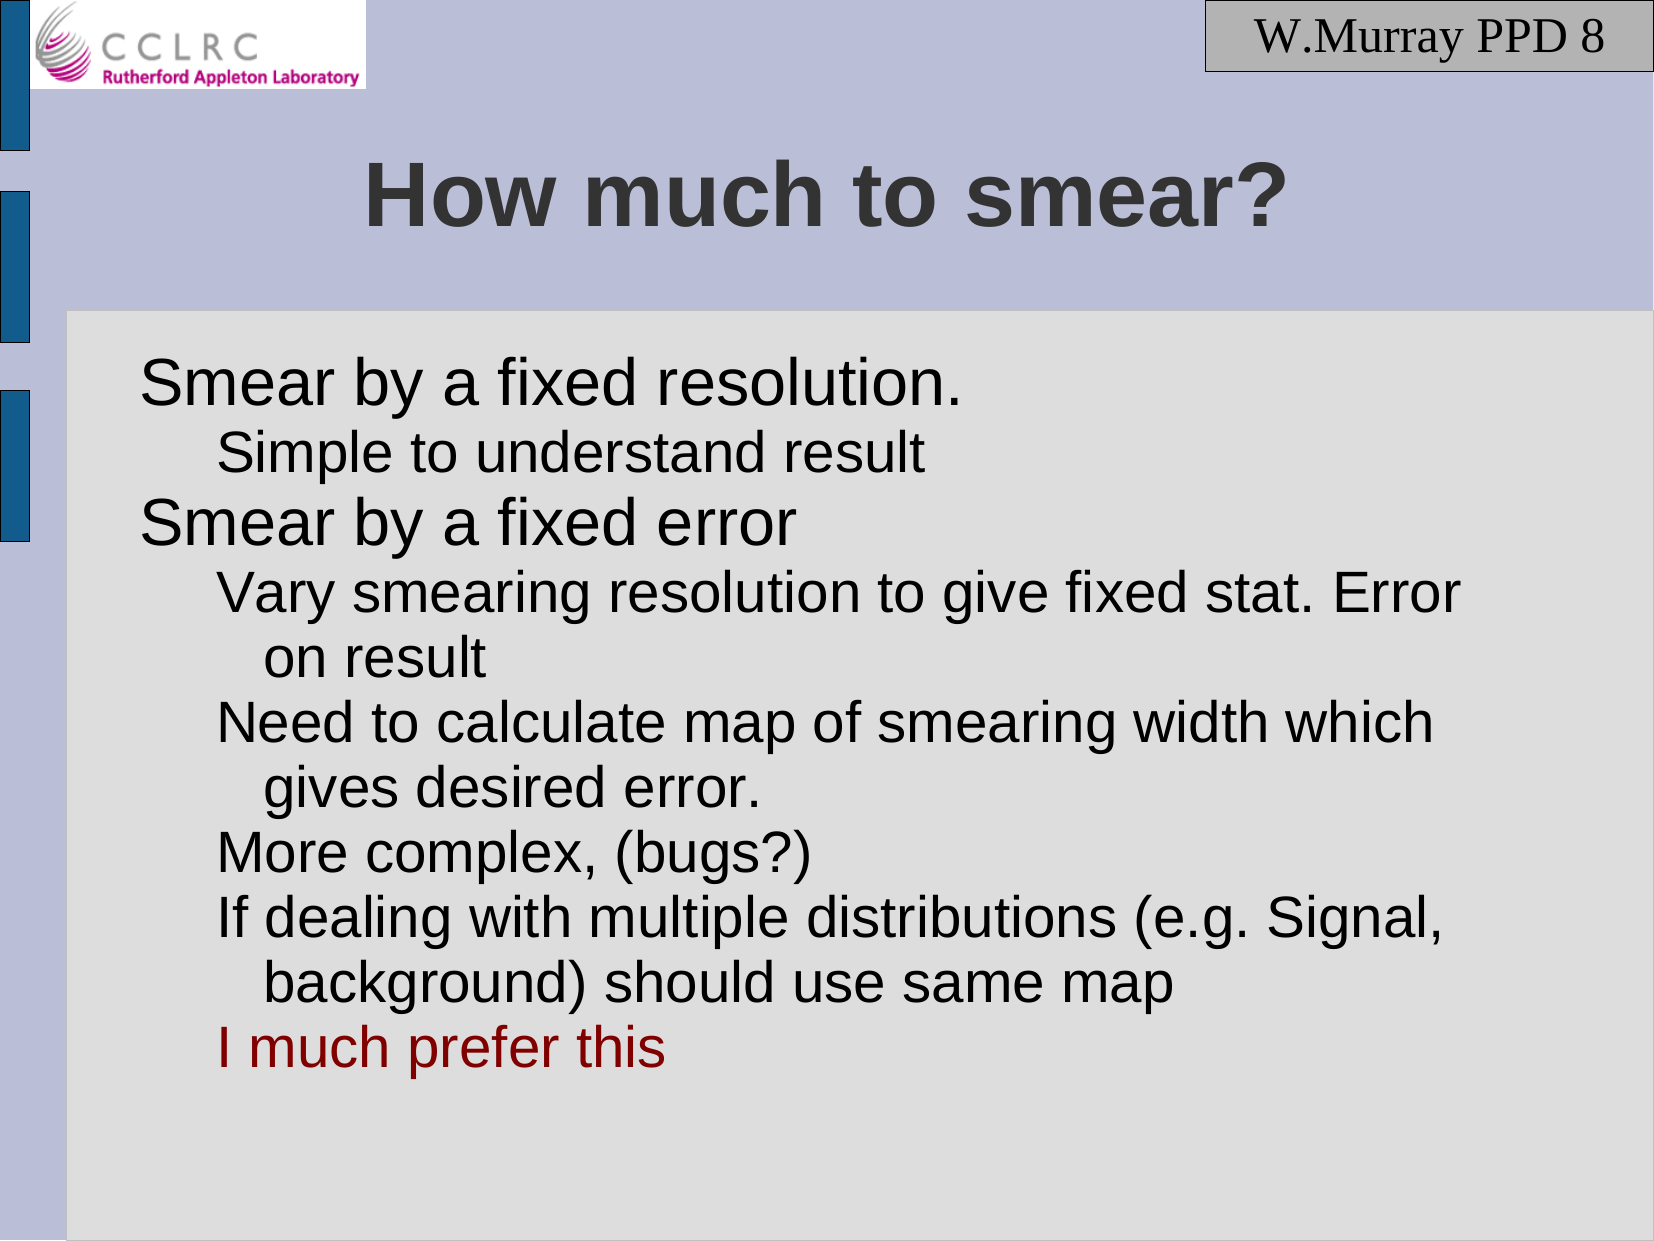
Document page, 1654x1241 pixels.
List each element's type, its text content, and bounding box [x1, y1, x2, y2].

picture [30, 0, 366, 89]
list Smear by a fixed resolution. Simple to understand result Smear by a fixed error Vary smearing resolution to give fixed stat. Error on result Need to calculate map of smearing width which gives desired error. More complex, (bugs?) If dealing with multiple distributions (e.g. Signal, background) should use same map I much prefer this [121, 344, 1534, 1141]
title How much to smear? [121, 91, 1534, 299]
